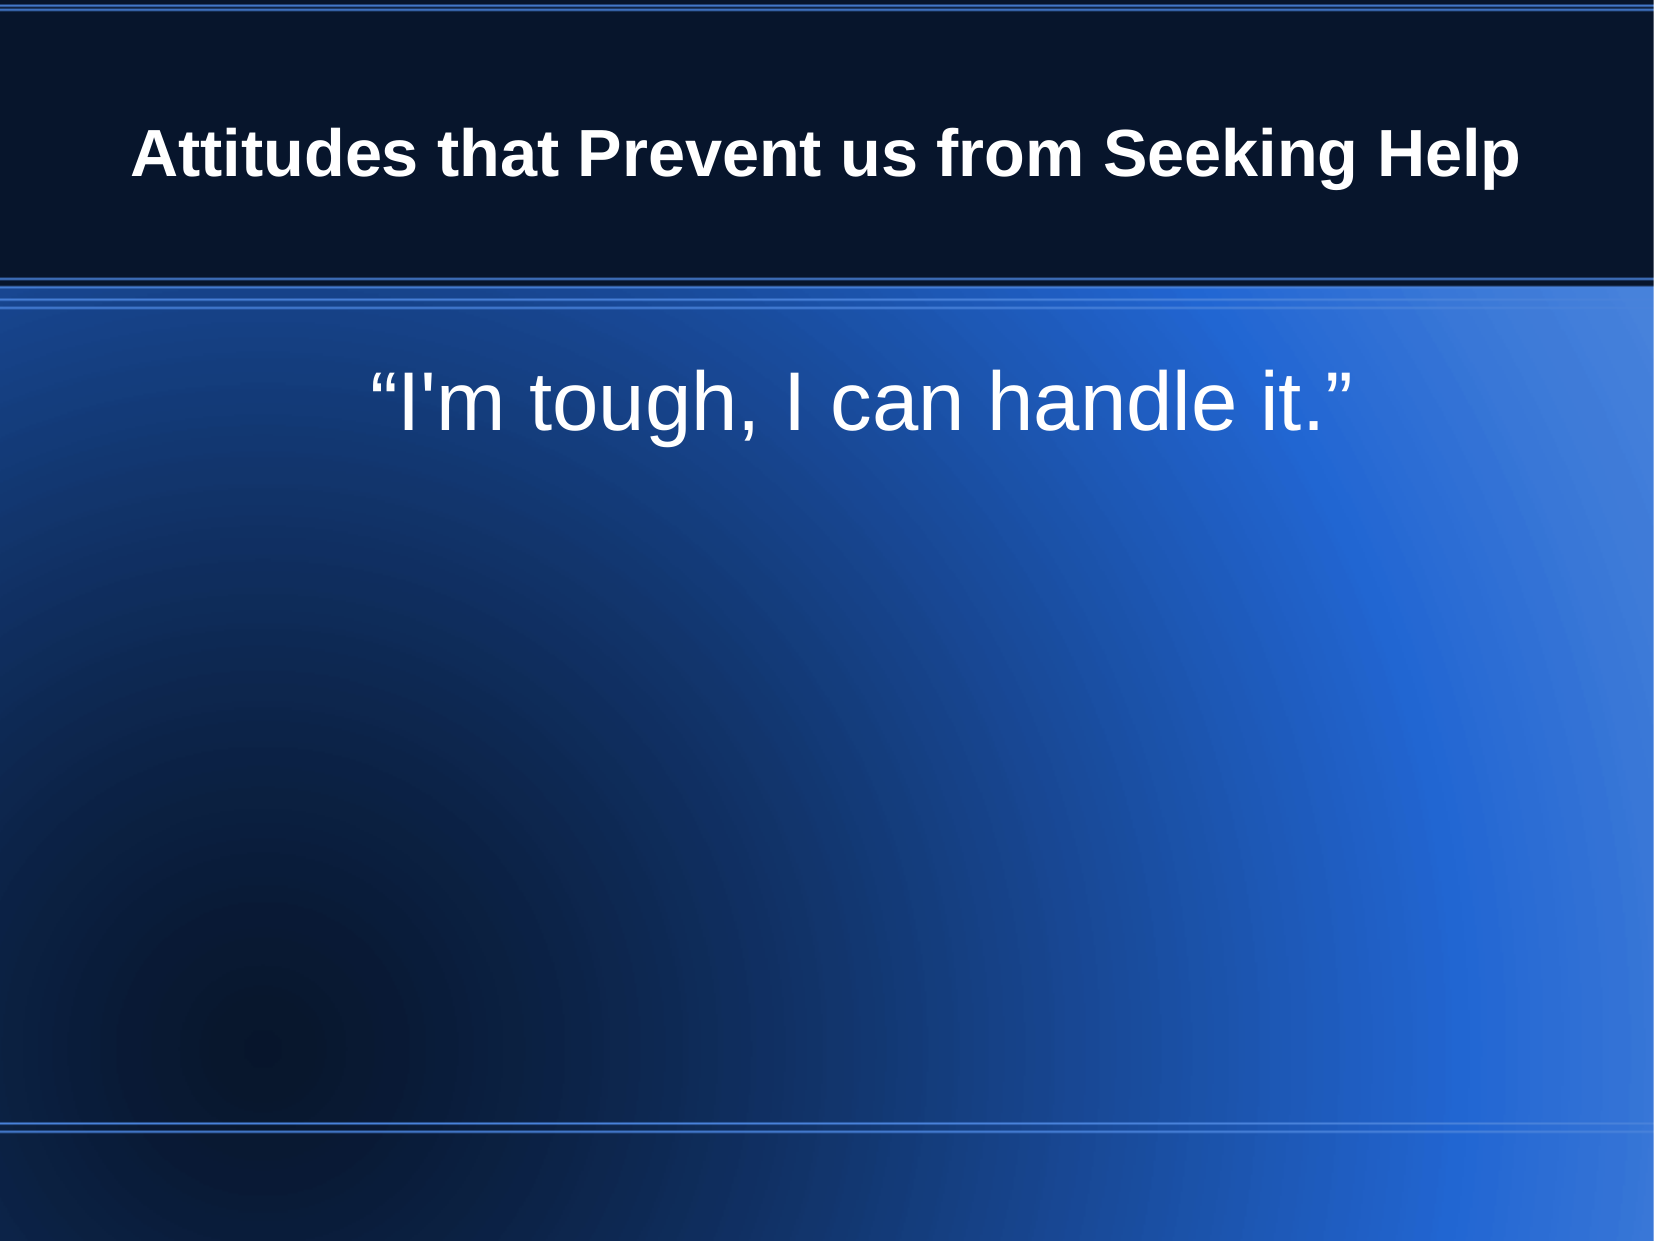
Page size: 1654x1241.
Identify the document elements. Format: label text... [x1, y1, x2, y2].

title Attitudes that Prevent us from Seeking Help [82, 49, 1571, 257]
list “I'm tough, I can handle it.” [82, 355, 1571, 1058]
picture [0, 0, 1654, 1241]
